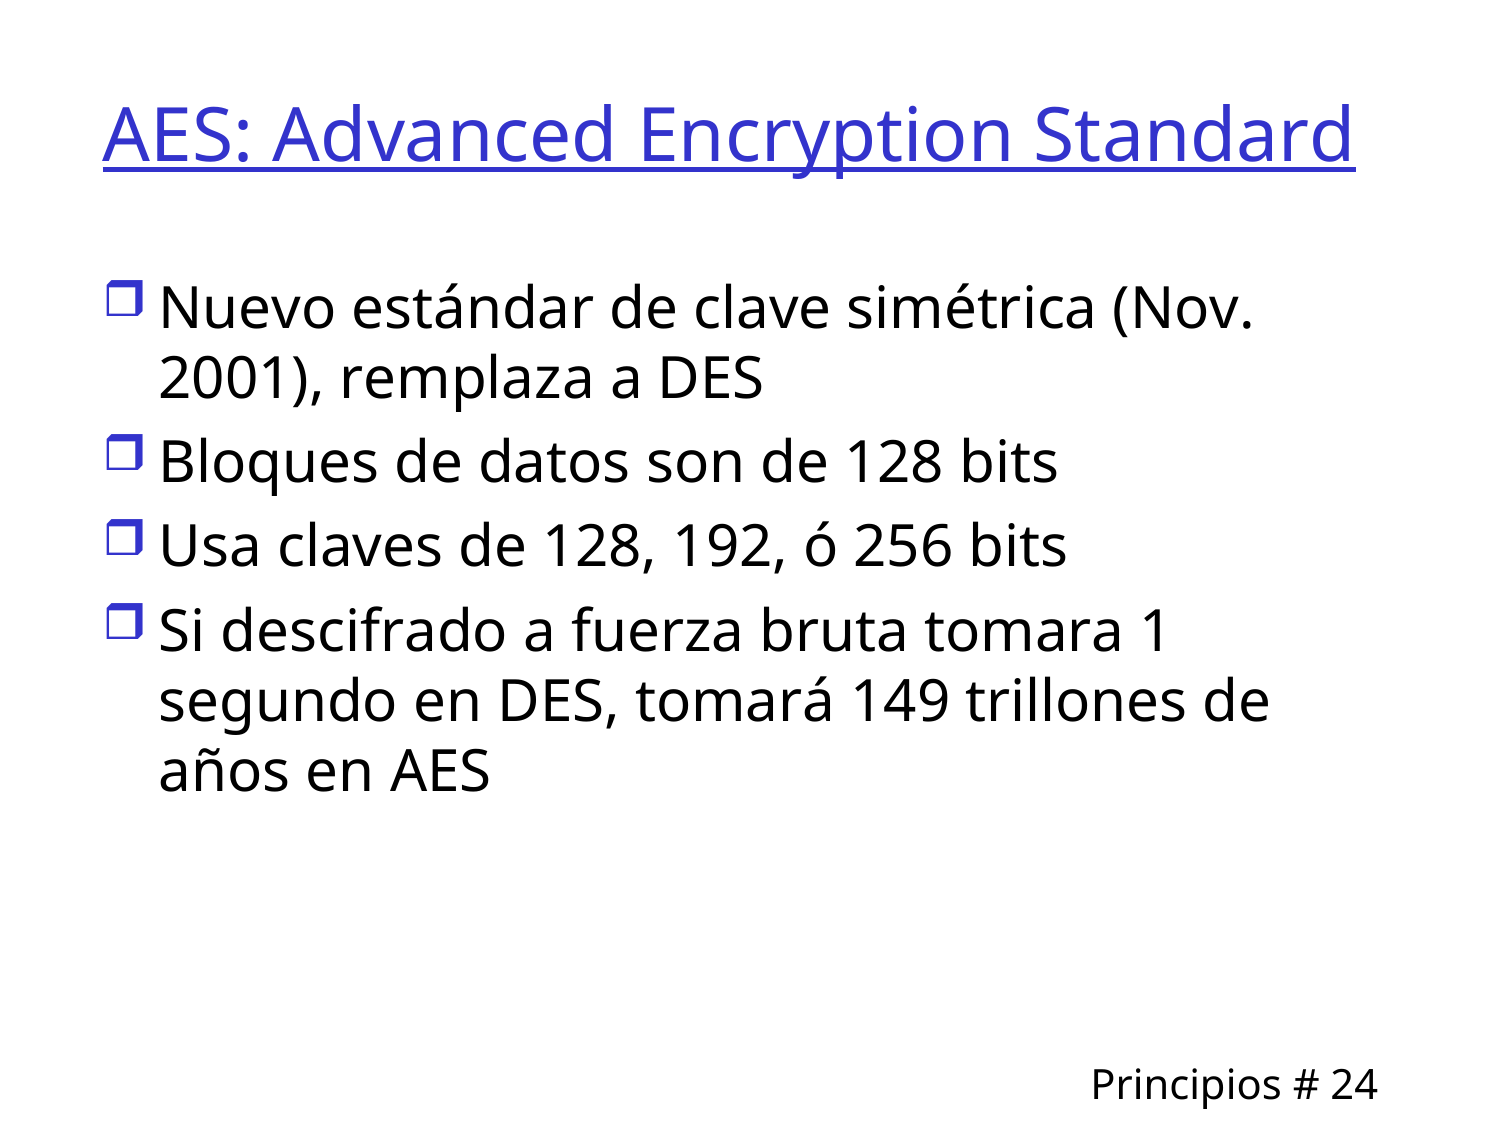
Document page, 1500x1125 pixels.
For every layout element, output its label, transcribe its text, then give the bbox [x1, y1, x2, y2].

list Nuevo estándar de clave simétrica (Nov. 2001), remplaza a DES Bloques de datos son de 128 bits Usa claves de 128, 192, ó 256 bits Si descifrado a fuerza bruta tomara 1 segundo en DES, tomará 149 trillones de años en AES [87, 262, 1363, 1026]
title AES: Advanced Encryption Standard [87, 33, 1434, 229]
